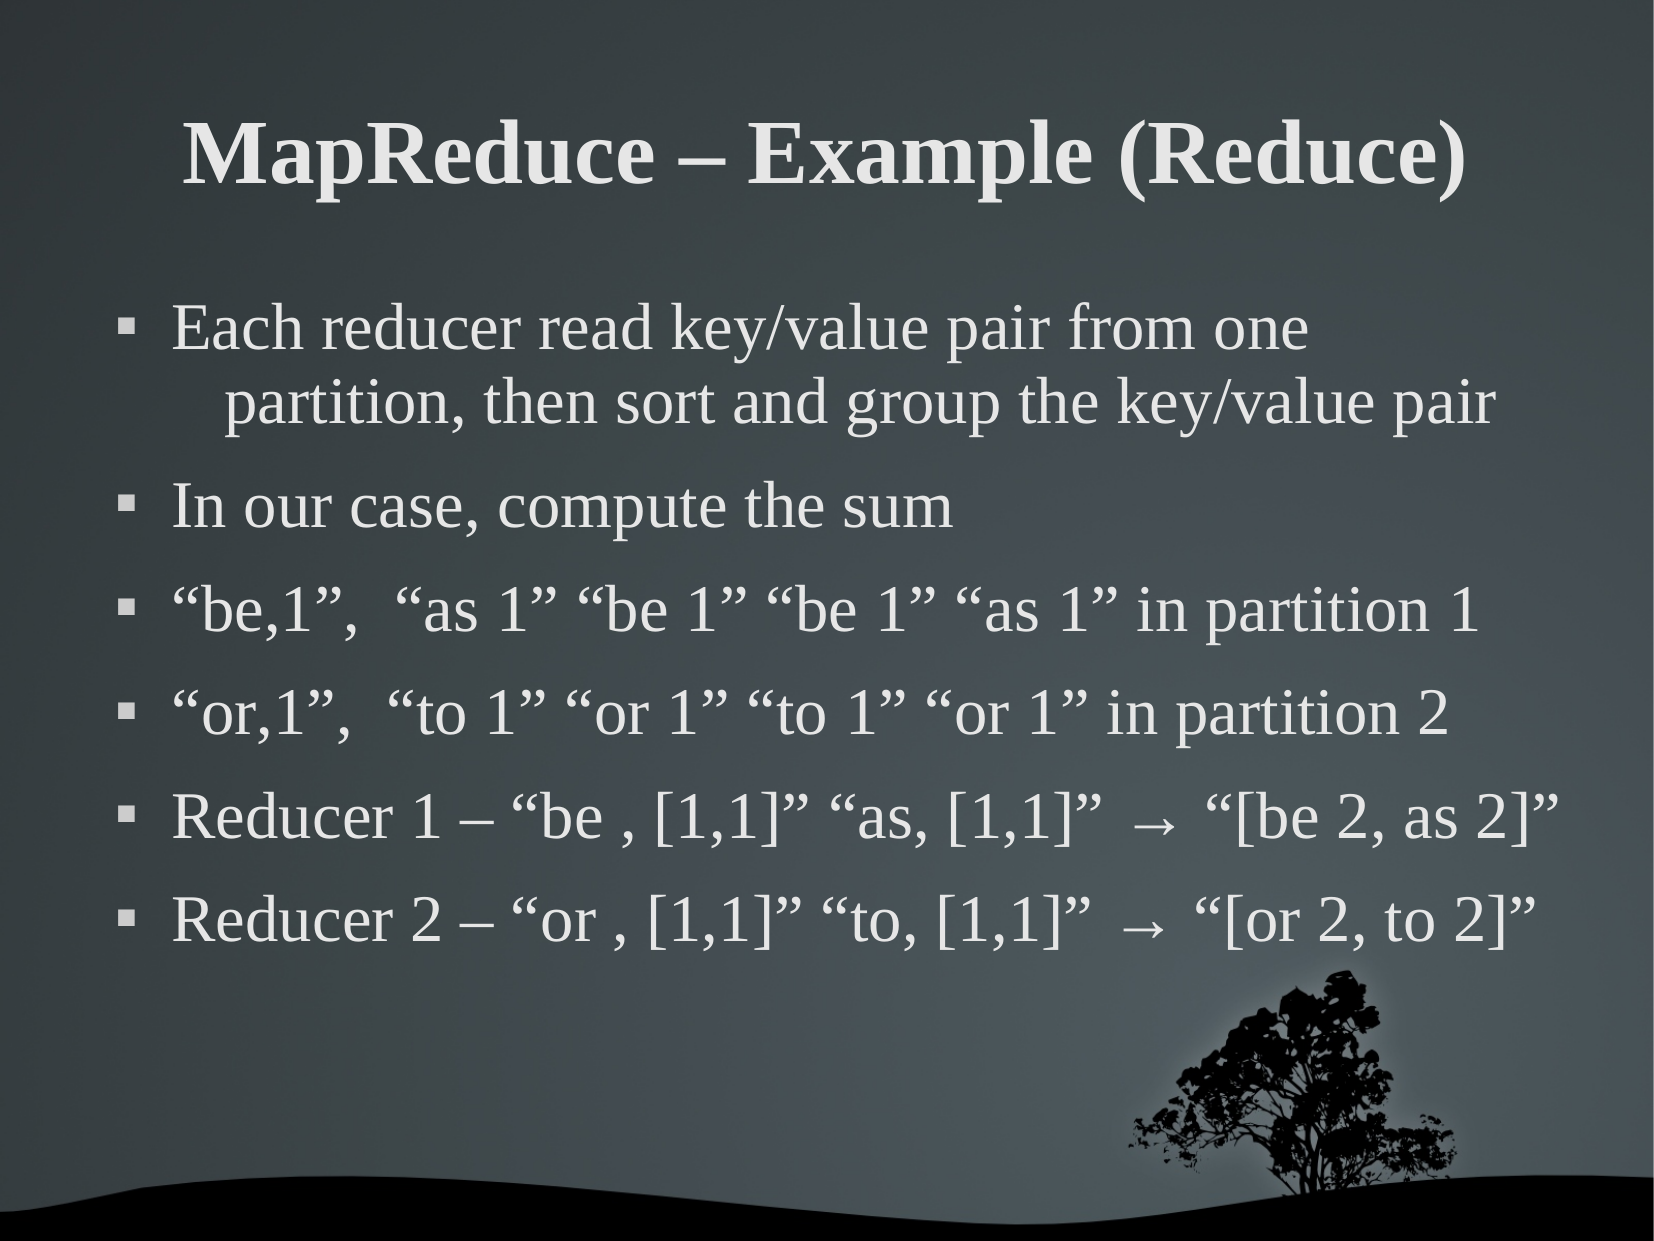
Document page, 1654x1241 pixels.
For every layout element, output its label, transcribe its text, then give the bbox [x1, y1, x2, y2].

picture [0, 0, 1654, 1241]
title MapReduce – Example (Reduce) [82, 56, 1571, 250]
list Each reducer read key/value pair from one partition, then sort and group the key/value pair In our case, compute the sum “be,1”, “as 1” “be 1” “be 1” “as 1” in partition 1 “or,1”, “to 1” “or 1” “to 1” “or 1” in partition 2 Reducer 1 – “be , [1,1]” “as, [1,1]” → “[be 2, as 2]” Reducer 2 – “or , [1,1]” “to, [1,1]” → “[or 2, to 2]” [82, 290, 1571, 1094]
